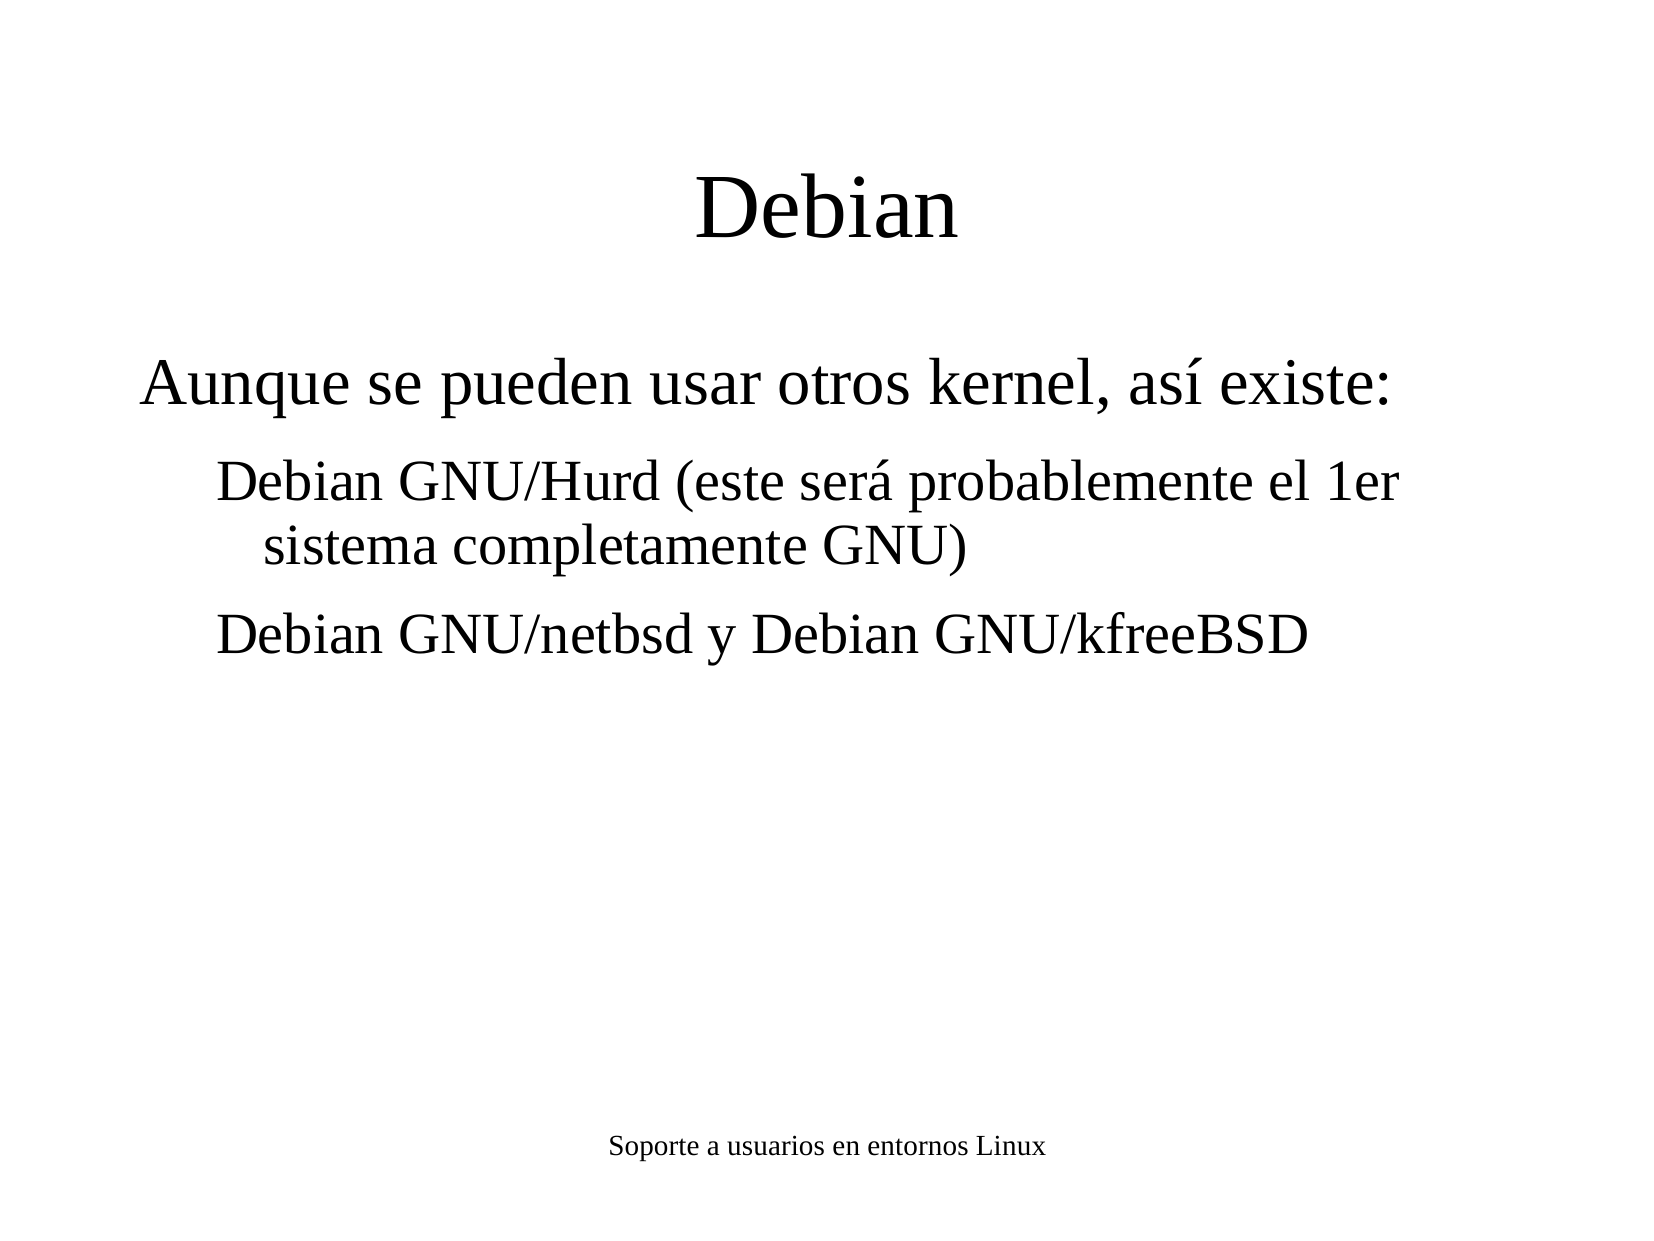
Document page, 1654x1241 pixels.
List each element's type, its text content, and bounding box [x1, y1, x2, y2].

title Debian [121, 102, 1534, 311]
list Aunque se pueden usar otros kernel, así existe: Debian GNU/Hurd (este será probablemente el 1er sistema completamente GNU) Debian GNU/netbsd y Debian GNU/kfreeBSD [121, 344, 1534, 1127]
